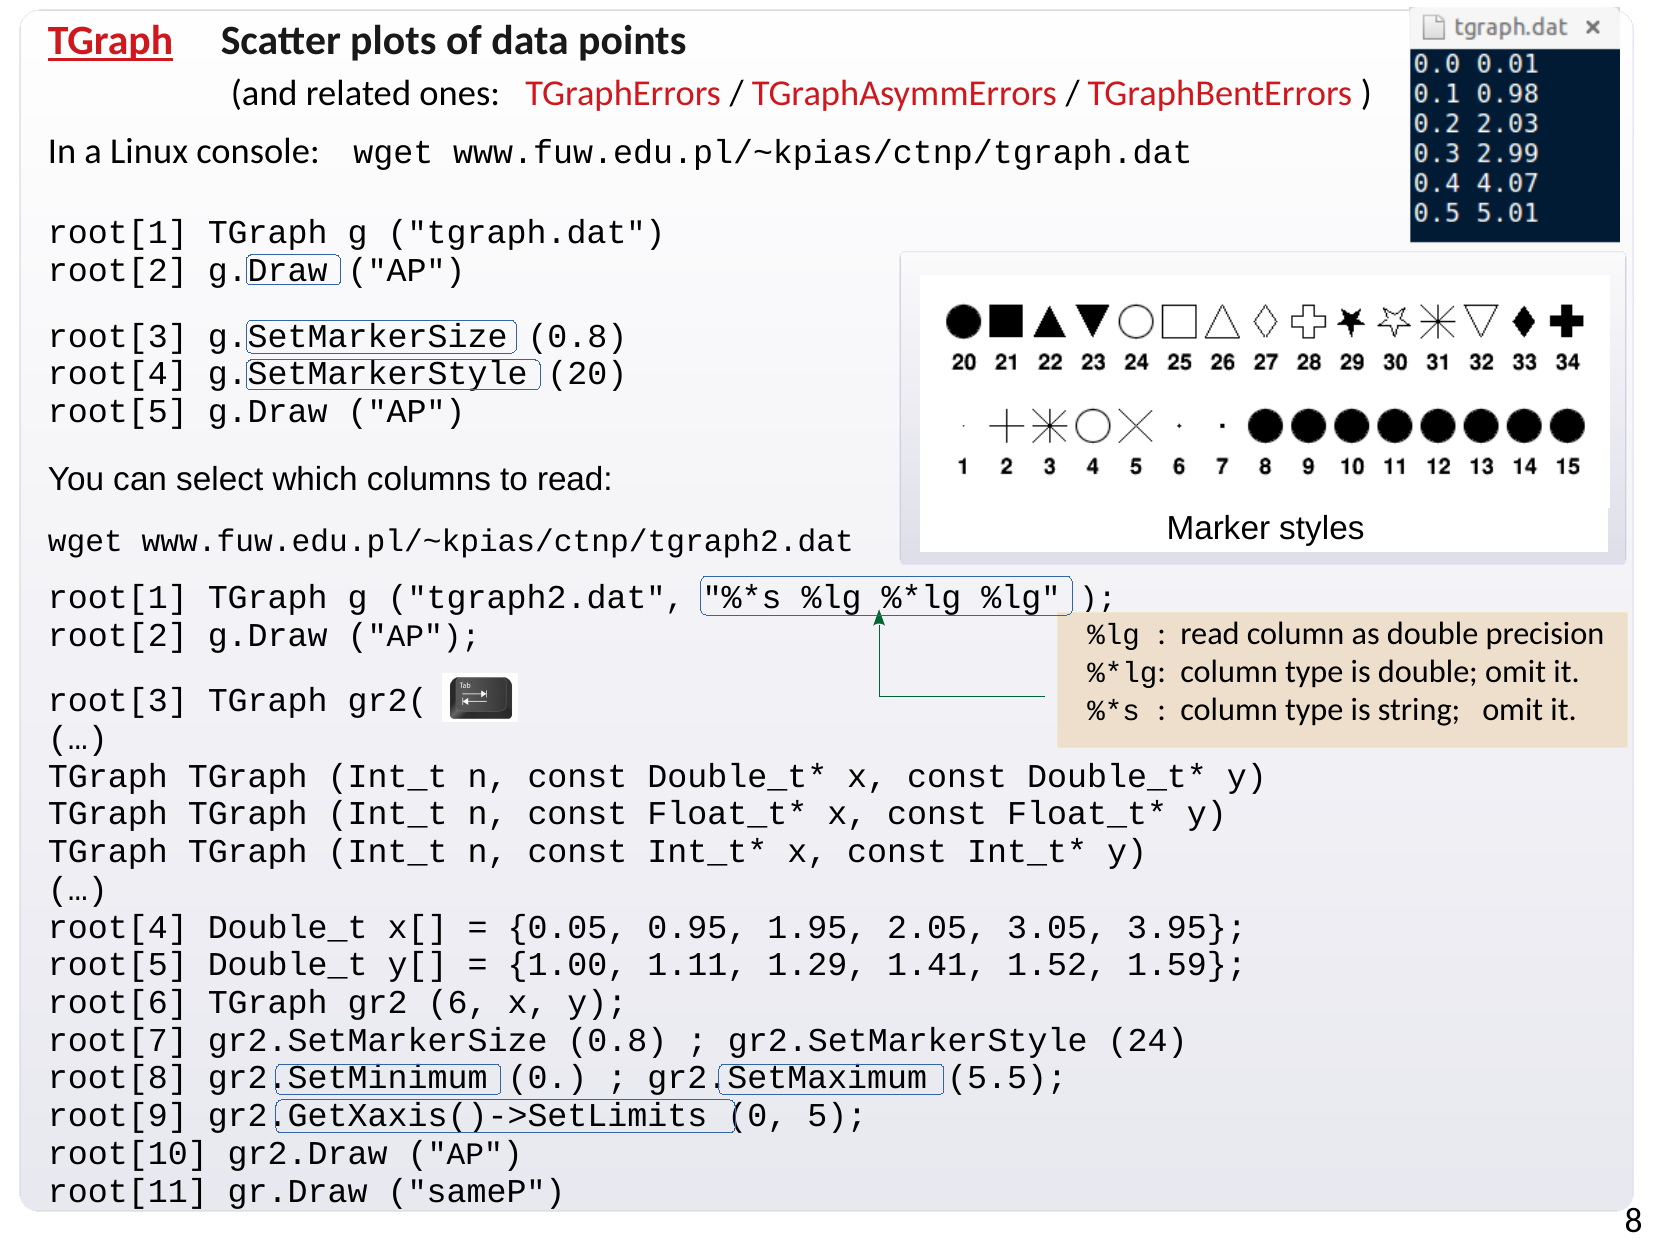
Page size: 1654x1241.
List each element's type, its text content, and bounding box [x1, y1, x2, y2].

text_box TGraph Scatter plots of data points (and related ones: TGraphErrors / TGraphAsymmErrors / TGraphBentErrors ) In a Linux console: wget www.fuw.edu.pl/~kpias/ctnp/tgraph.dat root[1] TGraph g ("tgraph.dat") root[2] g.Draw ("AP") root[3] g.SetMarkerSize (0.8) root[4] g.SetMarkerStyle (20) root[5] g.Draw ("AP") You can select which columns to read: wget www.fuw.edu.pl/~kpias/ctnp/tgraph2.dat root[1] TGraph g ("tgraph2.dat", "%*s %lg %*lg %lg" ); root[2] g.Draw ("AP"); root[3] TGraph gr2( (…) TGraph TGraph (Int_t n, const Double_t* x, const Double_t* y) TGraph TGraph (Int_t n, const Float_t* x, const Float_t* y) TGraph TGraph (Int_t n, const Int_t* x, const Int_t* y) (…) root[4] Double_t x[] = {0.05, 0.95, 1.95, 2.05, 3.05, 3.95}; root[5] Double_t y[] = {1.00, 1.11, 1.29, 1.41, 1.52, 1.59}; root[6] TGraph gr2 (6, x, y); root[7] gr2.SetMarkerSize (0.8) ; gr2.SetMarkerStyle (24) root[8] gr2.SetMinimum (0.) ; gr2.SetMaximum (5.5); root[9] gr2.GetXaxis()->SetLimits (0, 5); root[10] gr2.Draw ("AP") root[11] gr.Draw ("sameP") [33, 16, 1630, 1220]
text_box [1057, 612, 1628, 748]
text_box [1620, 10, 1629, 16]
picture [1409, 7, 1620, 244]
text_box [19, 9, 1409, 1211]
text_box %lg : read column as double precision %*lg: column type is double; omit it. %*s : column type is string; omit it. [1072, 612, 1631, 744]
text_box [899, 251, 1627, 565]
text_box [1630, 18, 1634, 1203]
picture [920, 275, 1610, 508]
text_box Marker styles [1151, 501, 1411, 554]
picture [442, 673, 518, 722]
